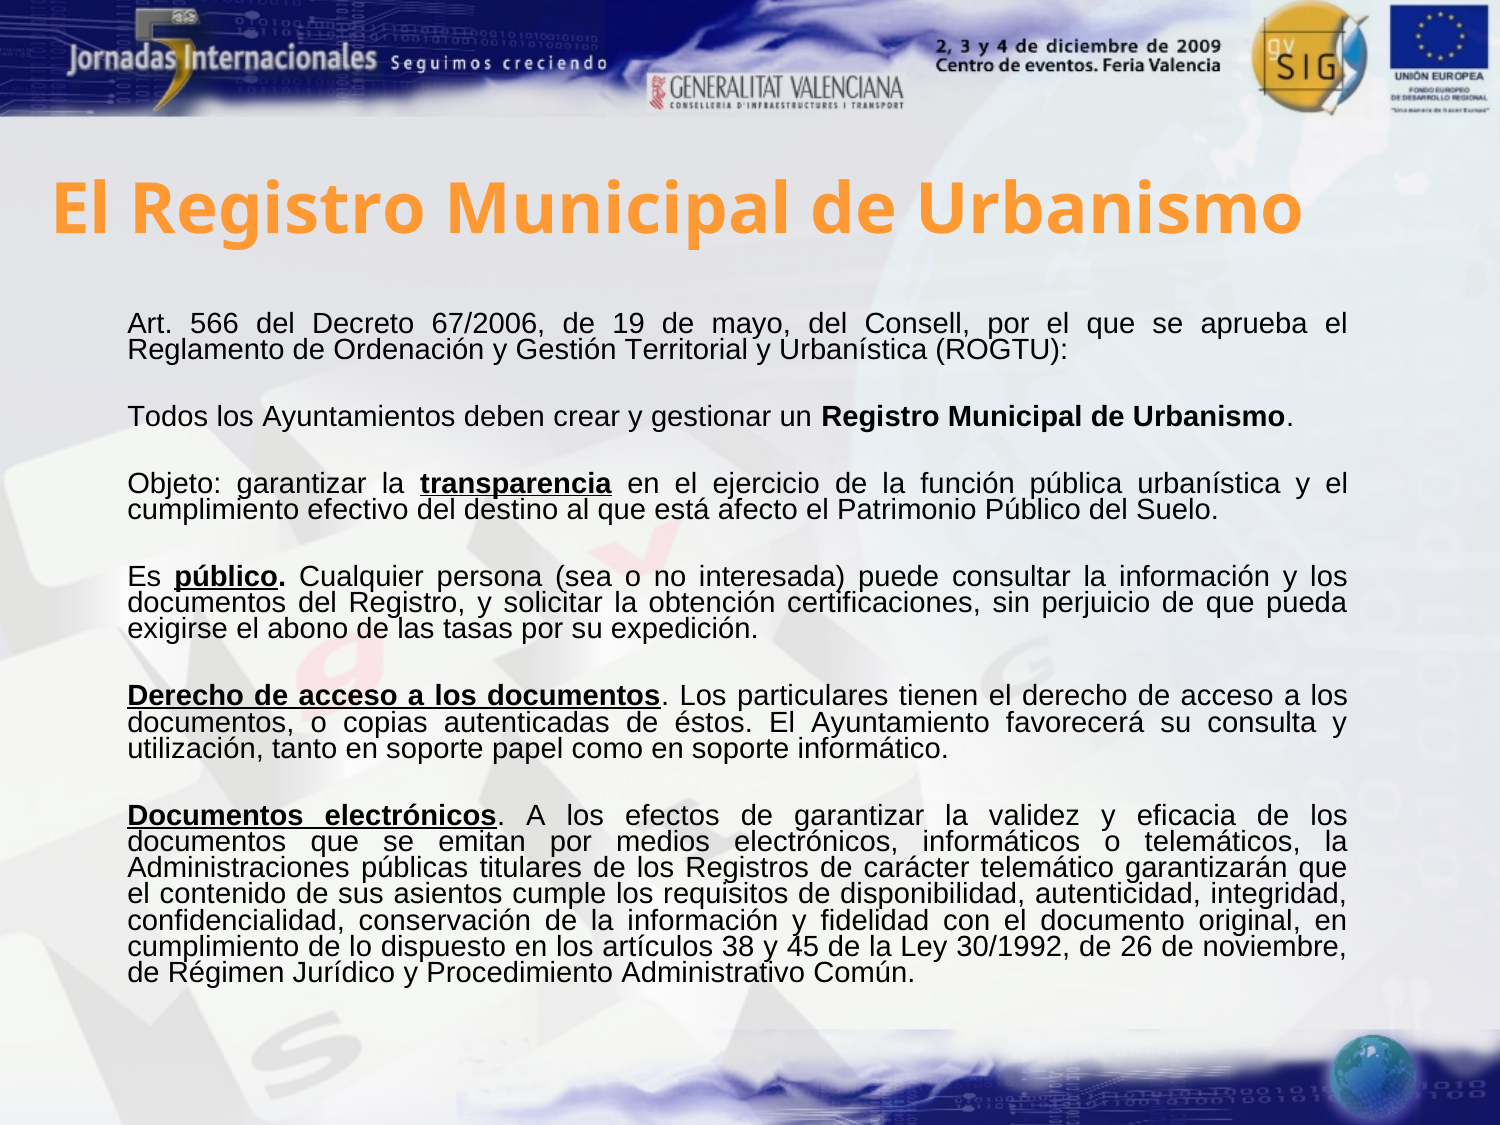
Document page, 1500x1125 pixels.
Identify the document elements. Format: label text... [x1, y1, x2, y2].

picture [0, 0, 1500, 1125]
title El Registro Municipal de Urbanismo [35, 140, 1500, 271]
text_box Art. 566 del Decreto 67/2006, de 19 de mayo, del Consell, por el que se aprueba el Reglamento de Ordenación y Gestión Territorial y Urbanística (ROGTU): Todos los Ayuntamientos deben crear y gestionar un Registro Municipal de Urbanismo. Objeto: garantizar la transparencia en el ejercicio de la función pública urbanística y el cumplimiento efectivo del destino al que está afecto el Patrimonio Público del Suelo. Es público. Cualquier persona (sea o no interesada) puede consultar la información y los documentos del Registro, y solicitar la obtención certificaciones, sin perjuicio de que pueda exigirse el abono de las tasas por su expedición. Derecho de acceso a los documentos. Los particulares tienen el derecho de acceso a los documentos, o copias autenticadas de éstos. El Ayuntamiento favorecerá su consulta y utilización, tanto en soporte papel como en soporte informático. Documentos electrónicos. A los efectos de garantizar la validez y eficacia de los documentos que se emitan por medios electrónicos, informáticos o telemáticos, la Administraciones públicas titulares de los Registros de carácter telemático garantizarán que el contenido de sus asientos cumple los requisitos de disponibilidad, autenticidad, integridad, confidencialidad, conservación de la información y fidelidad con el documento original, en cumplimiento de lo dispuesto en los artículos 38 y 45 de la Ley 30/1992, de 26 de noviembre, de Régimen Jurídico y Procedimiento Administrativo Común. [112, 304, 1365, 1035]
